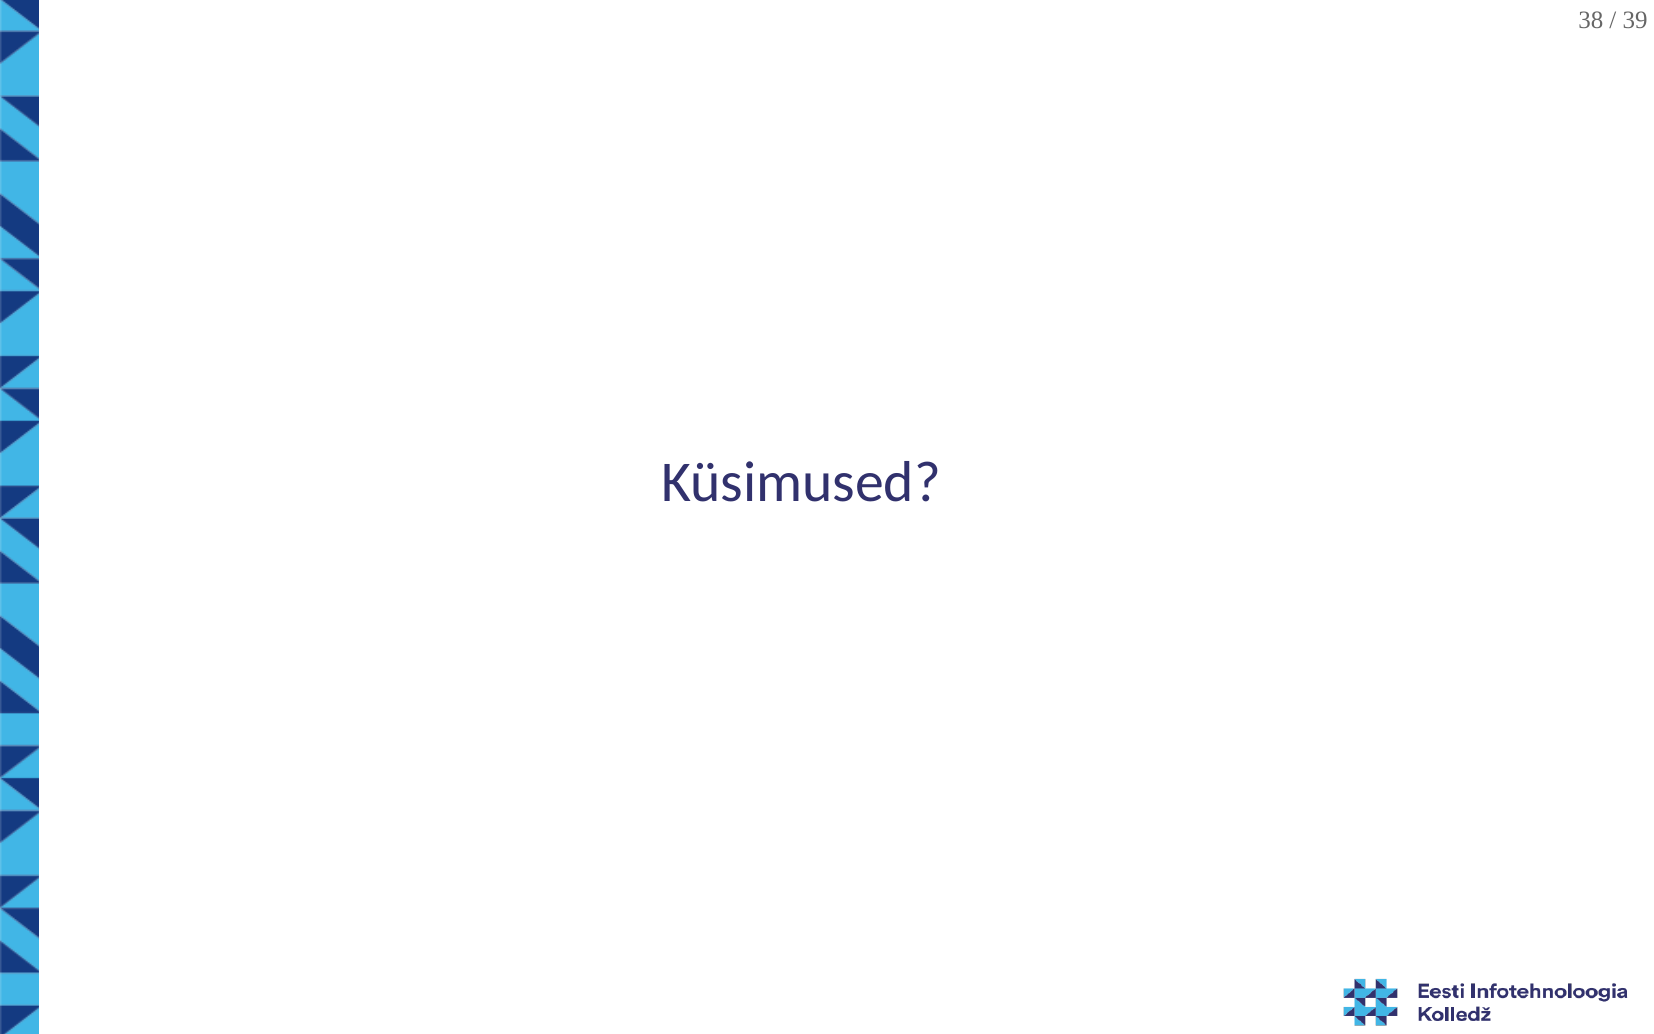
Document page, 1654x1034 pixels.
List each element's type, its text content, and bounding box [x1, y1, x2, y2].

title Küsimused? [661, 442, 1034, 532]
